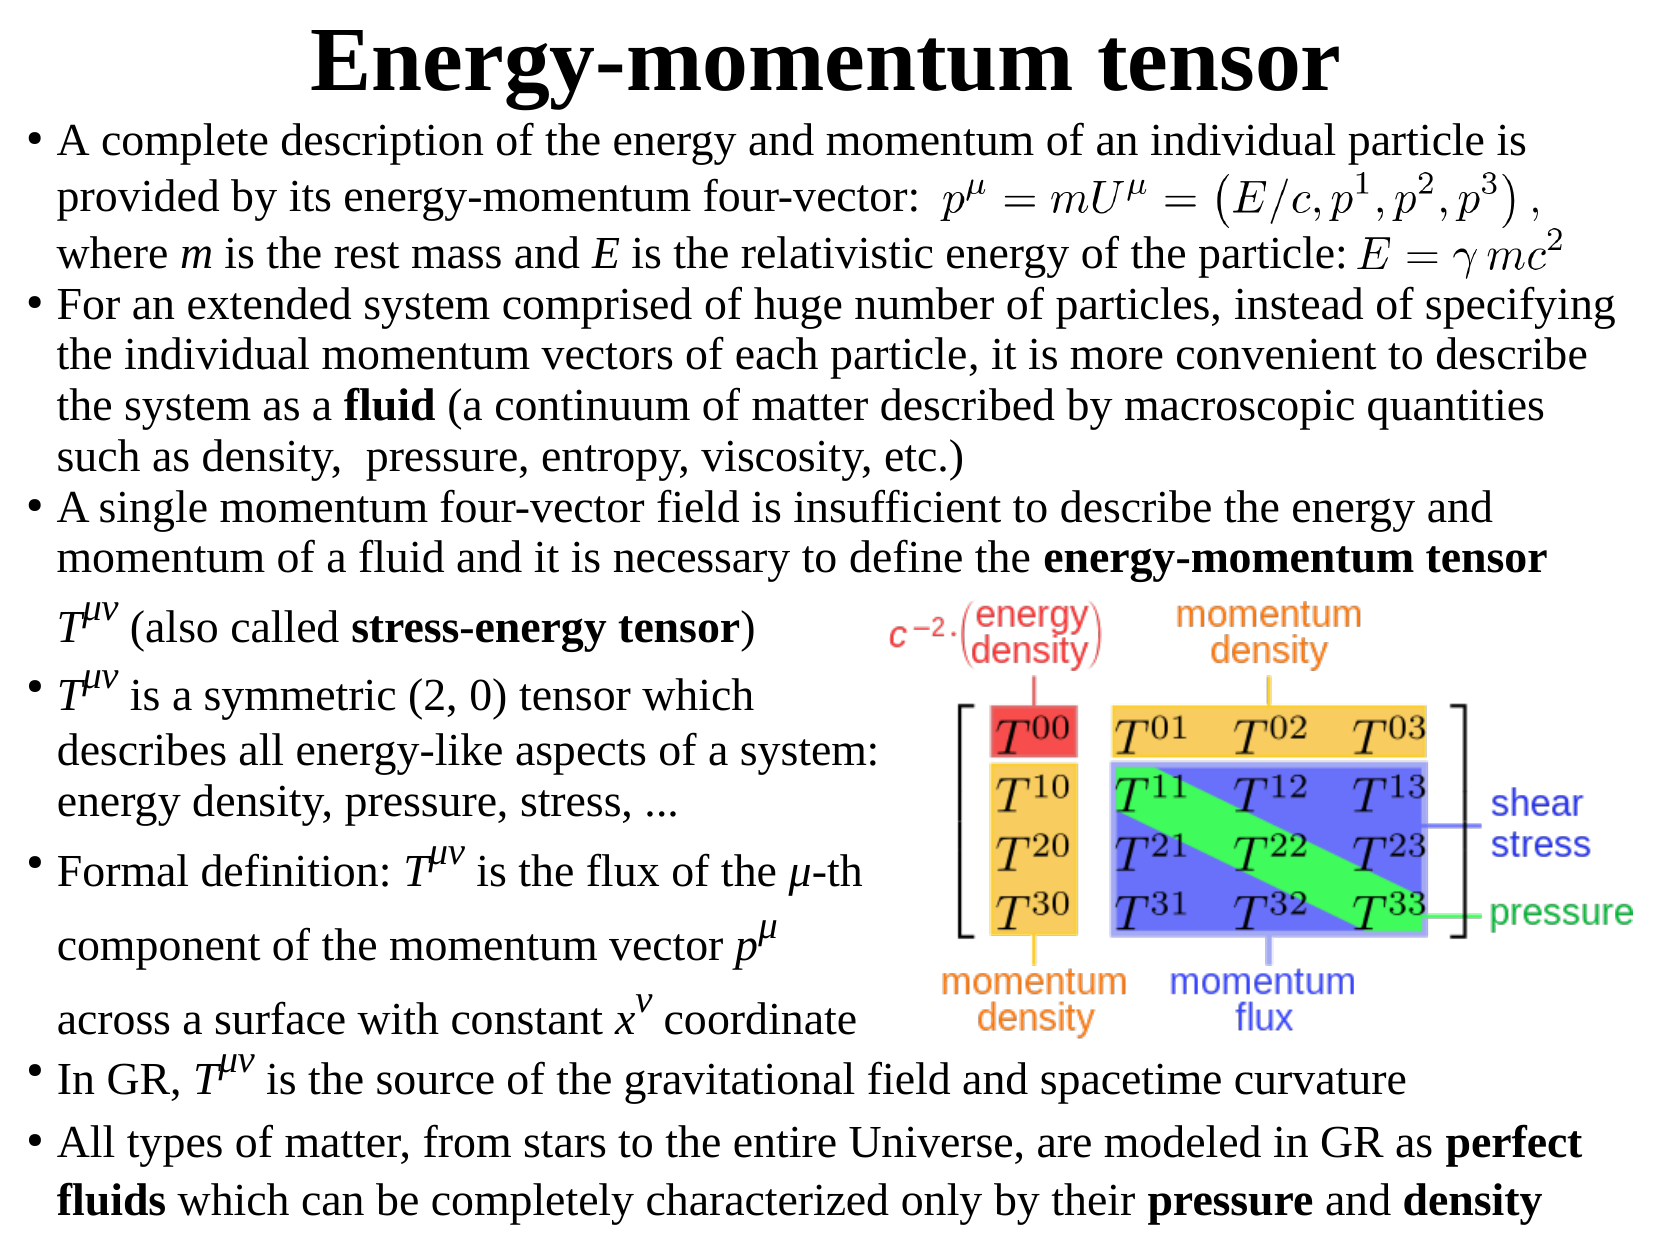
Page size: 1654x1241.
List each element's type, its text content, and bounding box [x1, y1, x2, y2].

picture [940, 172, 1562, 279]
list In GR, Tμν is the source of the gravitational field and spacetime curvature All types of matter, from stars to the entire Universe, are modeled in GR as perfect fluids which can be completely characterized only by their pressure and density [26, 1034, 1636, 1226]
picture [889, 589, 1633, 1034]
title Energy-momentum tensor [82, 8, 1571, 111]
list A complete description of the energy and momentum of an individual particle is provided by its energy-momentum four-vector: where m is the rest mass and E is the relativistic energy of the particle: For an extended system comprised of huge number of particles, instead of specifying the individual momentum vectors of each particle, it is more convenient to describe the system as a fluid (a continuum of matter described by macroscopic quantities such as density, pressure, entropy, viscosity, etc.) A single momentum four-vector field is insufficient to describe the energy and momentum of a fluid and it is necessary to define the energy-momentum tensor Tμν (also called stress-energy tensor) [26, 114, 1633, 651]
list Tμν is a symmetric (2, 0) tensor which describes all energy-like aspects of a system: energy density, pressure, stress, ... Formal definition: Tμν is the flux of the μ-th component of the momentum vector pμ across a surface with constant xν coordinate [26, 651, 898, 1034]
